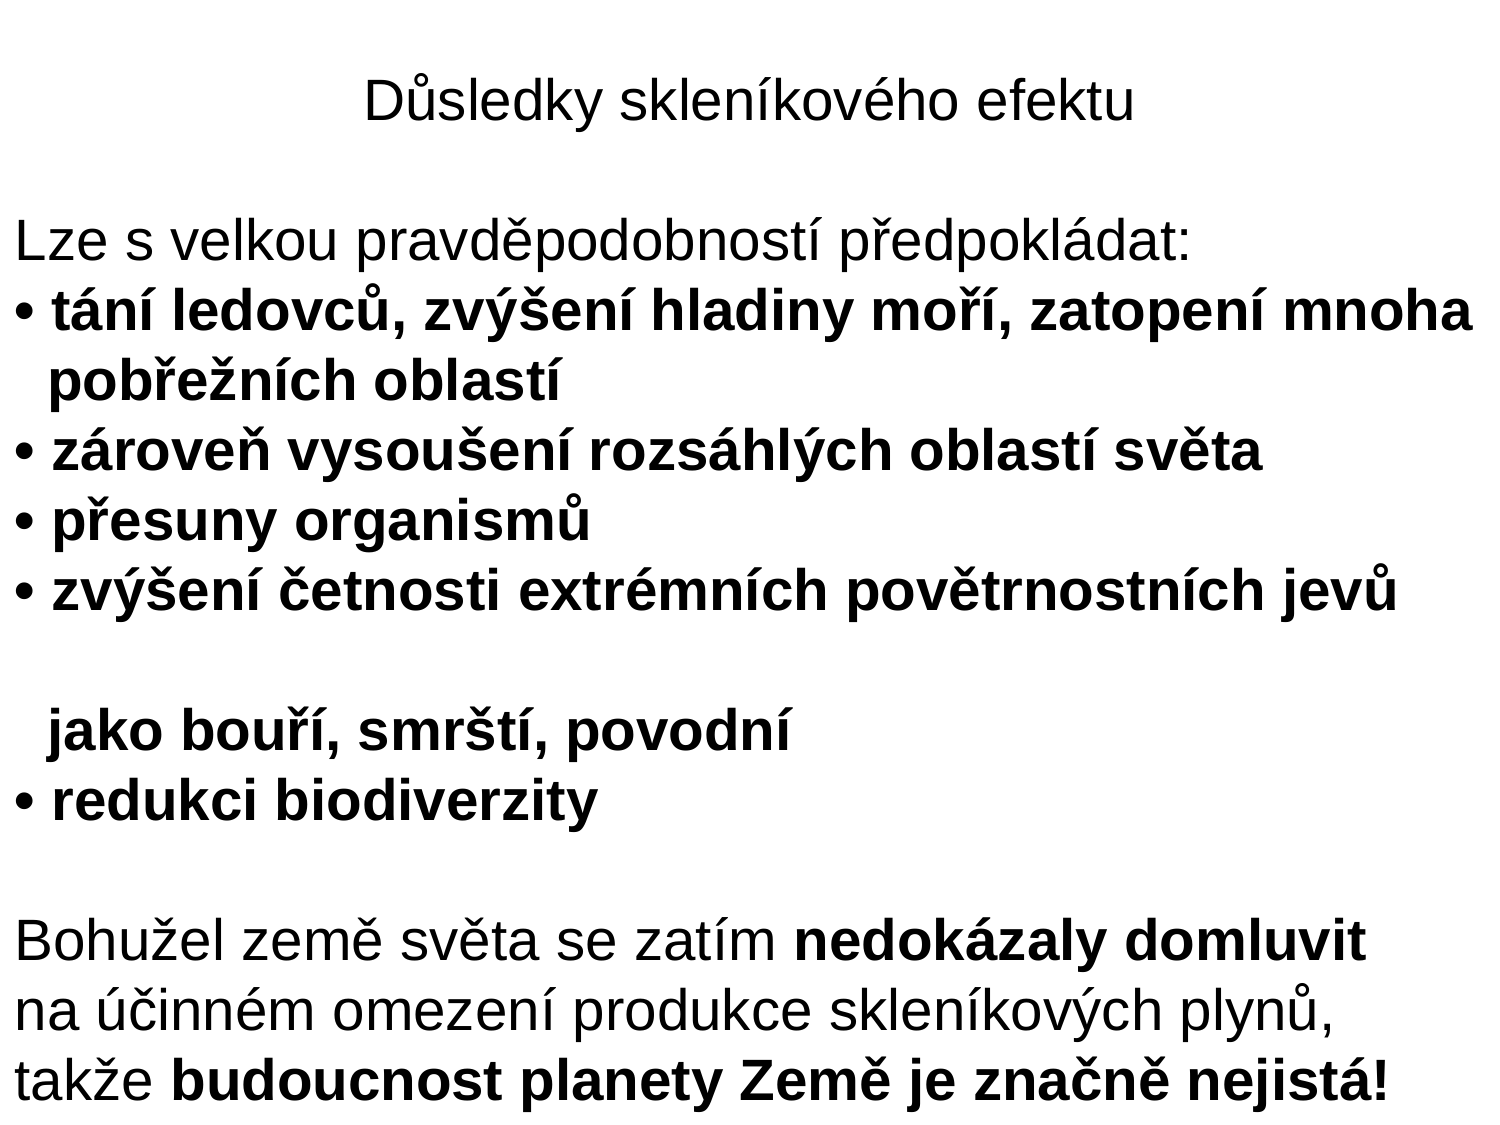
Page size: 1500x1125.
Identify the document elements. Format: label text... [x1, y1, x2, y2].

text_box Důsledky skleníkového efektu Lze s velkou pravděpodobností předpokládat: • tání ledovců, zvýšení hladiny moří, zatopení mnoha pobřežních oblastí • zároveň vysoušení rozsáhlých oblastí světa • přesuny organismů • zvýšení četnosti extrémních povětrnostních jevů jako bouří, smrští, povodní • redukci biodiverzity Bohužel země světa se zatím nedokázaly domluvit na účinném omezení produkce skleníkových plynů, takže budoucnost planety Země je značně nejistá! [0, 54, 1500, 1120]
